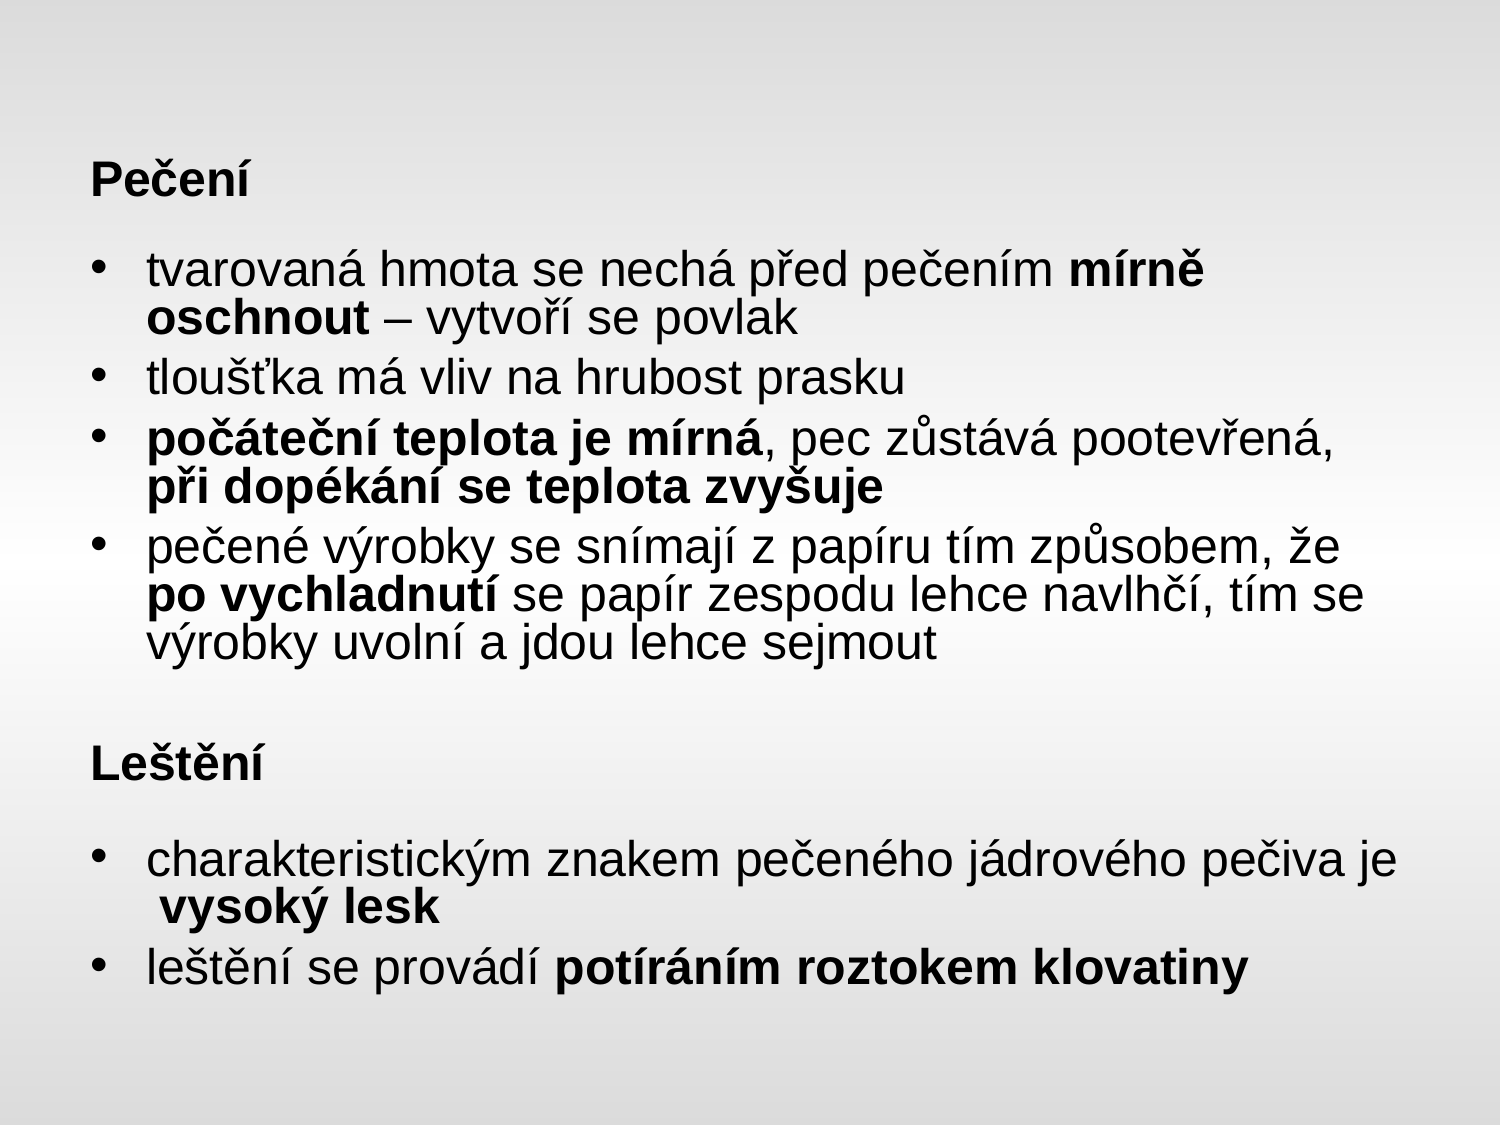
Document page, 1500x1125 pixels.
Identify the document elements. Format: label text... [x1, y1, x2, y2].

list Pečení tvarovaná hmota se nechá před pečením mírně oschnout – vytvoří se povlak tloušťka má vliv na hrubost prasku počáteční teplota je mírná, pec zůstává pootevřená, při dopékání se teplota zvyšuje pečené výrobky se snímají z papíru tím způsobem, že po vychladnutí se papír zespodu lehce navlhčí, tím se výrobky uvolní a jdou lehce sejmout Leštění charakteristickým znakem pečeného jádrového pečiva je vysoký lesk leštění se provádí potíráním roztokem klovatiny [75, 149, 1426, 1005]
